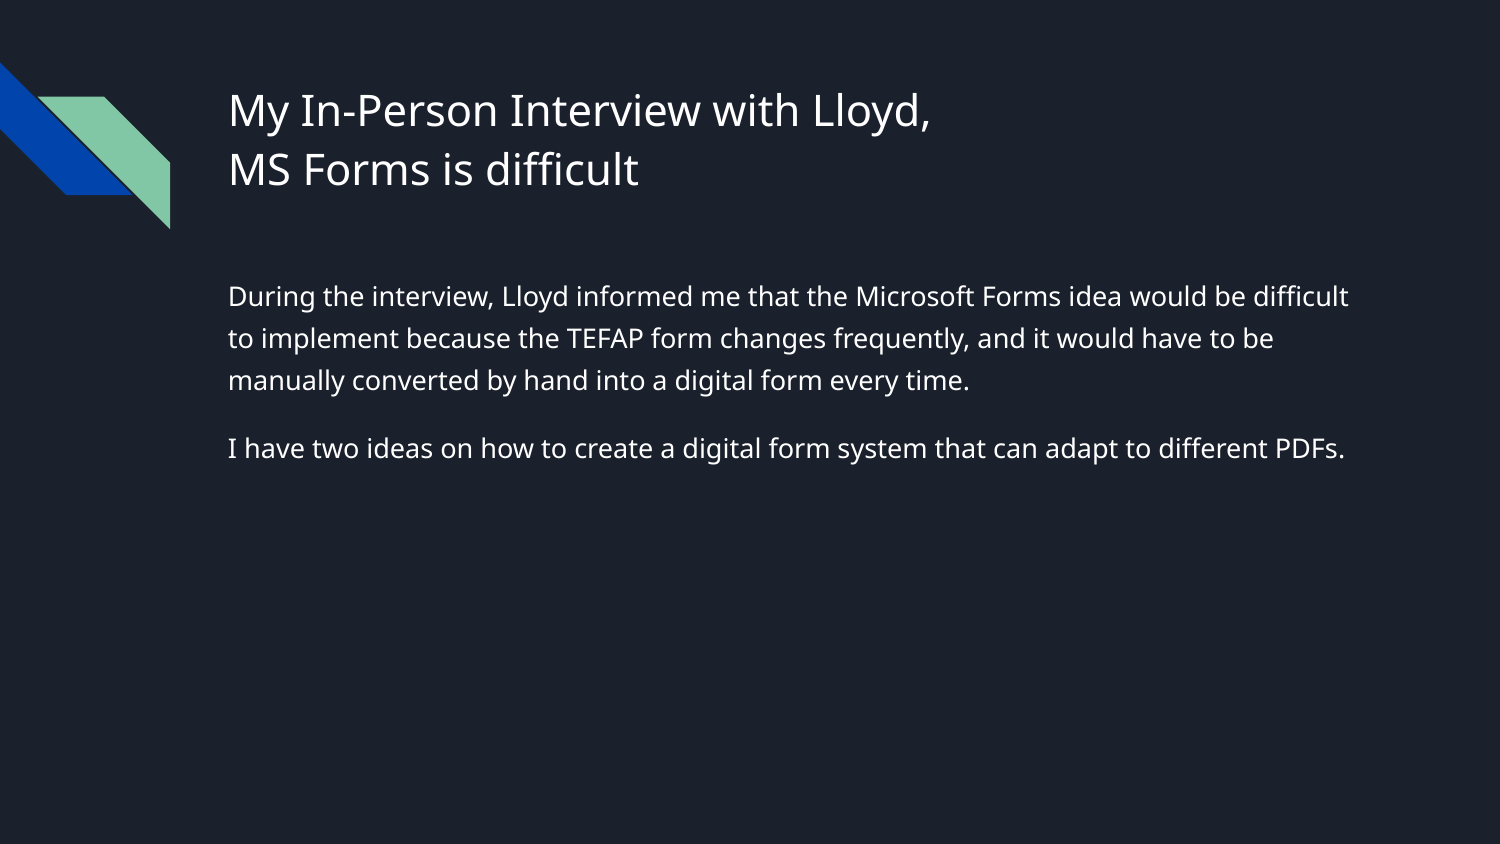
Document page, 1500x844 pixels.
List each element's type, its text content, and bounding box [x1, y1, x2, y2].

title My In-Person Interview with Lloyd, MS Forms is difficult [212, 64, 1368, 215]
list During the interview, Lloyd informed me that the Microsoft Forms idea would be difficult to implement because the TEFAP form changes frequently, and it would have to be manually converted by hand into a digital form every time. I have two ideas on how to create a digital form system that can adapt to different PDFs. [212, 257, 1368, 735]
